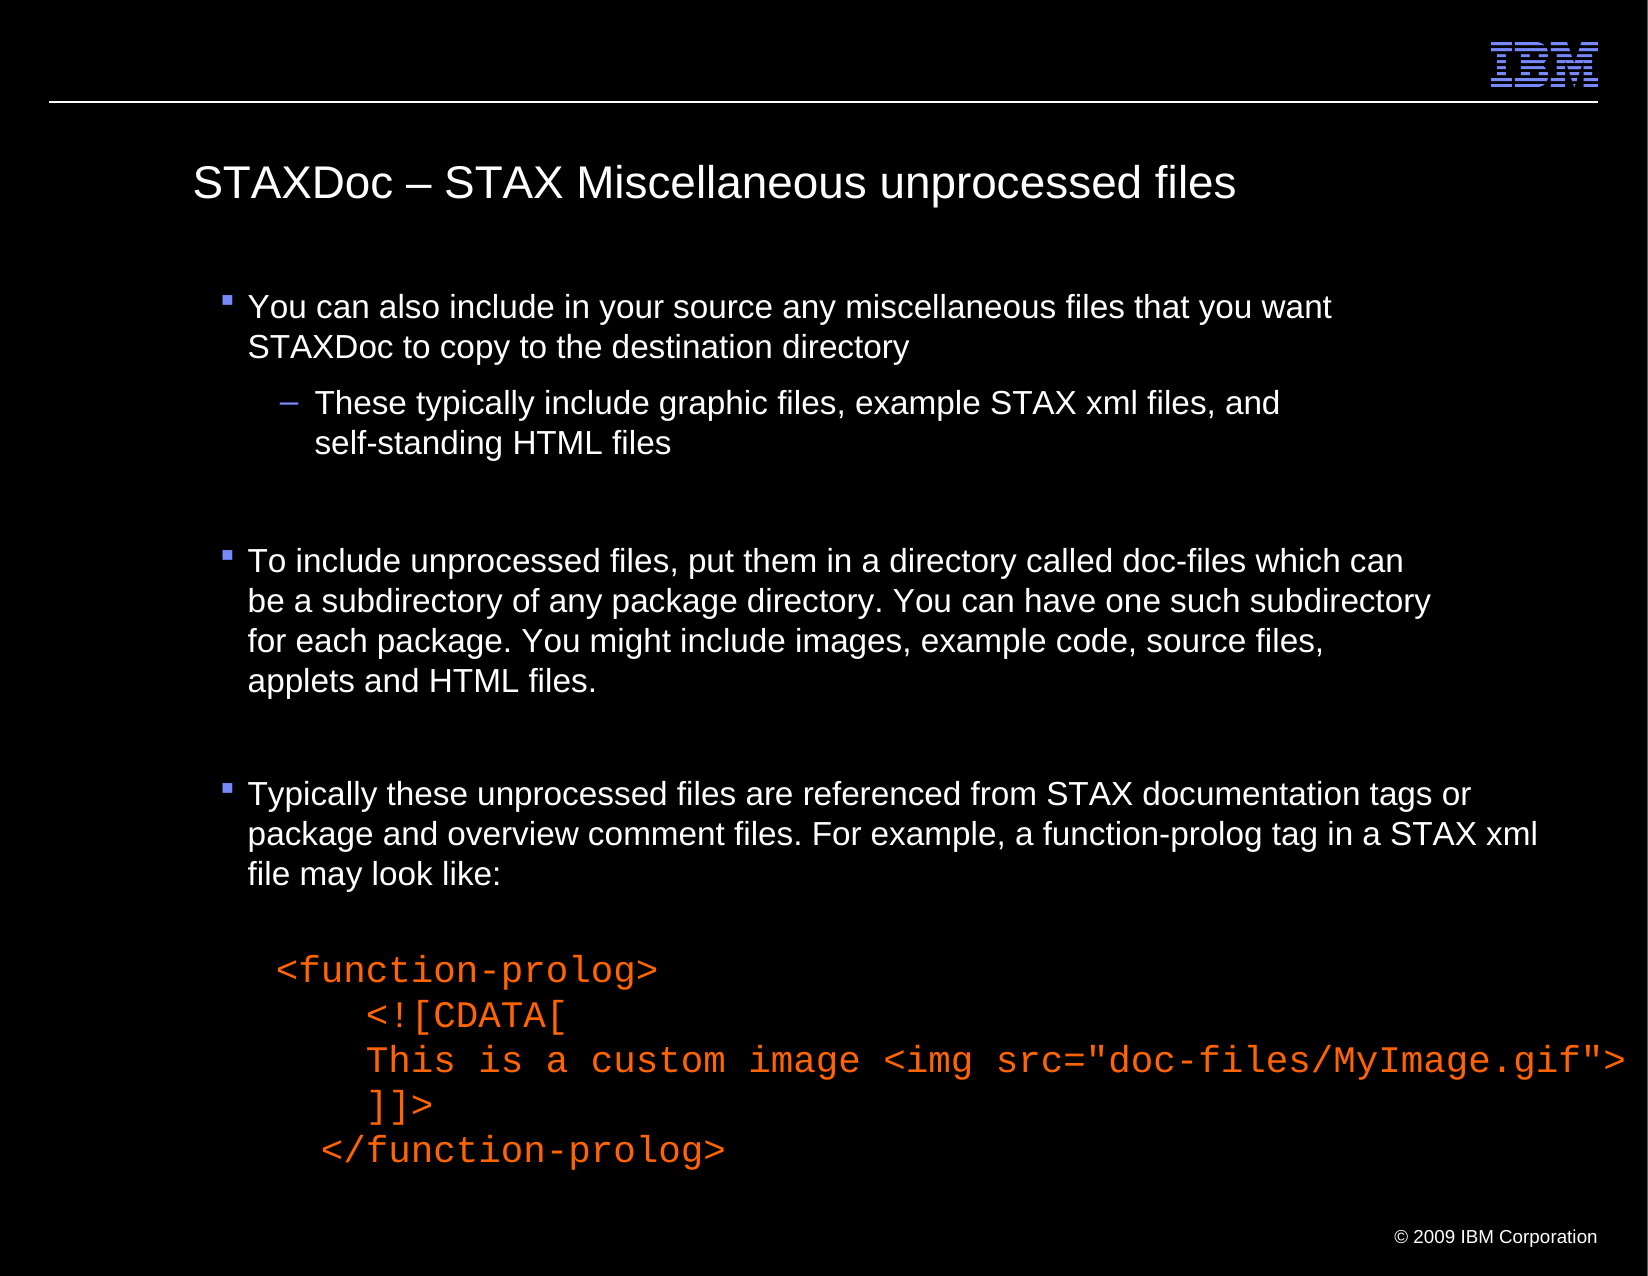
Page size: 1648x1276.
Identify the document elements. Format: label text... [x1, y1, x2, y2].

title STAXDoc – STAX Miscellaneous unprocessed files [175, 150, 1648, 244]
text_box You can also include in your source any miscellaneous files that you want STAXDoc to copy to the destination directory These typically include graphic files, example STAX xml files, and self-standing HTML files To include unprocessed files, put them in a directory called doc-files which can be a subdirectory of any package directory. You can have one such subdirectory for each package. You might include images, example code, source files, applets and HTML files. Typically these unprocessed files are referenced from STAX documentation tags or package and overview comment files. For example, a function-prolog tag in a STAX xml file may look like: [220, 284, 1587, 893]
picture [1491, 42, 1598, 87]
text_box <function-prolog> <![CDATA[ This is a custom image <img src="doc-files/MyImage.gif"> ]]> </function-prolog> [261, 937, 1648, 1179]
